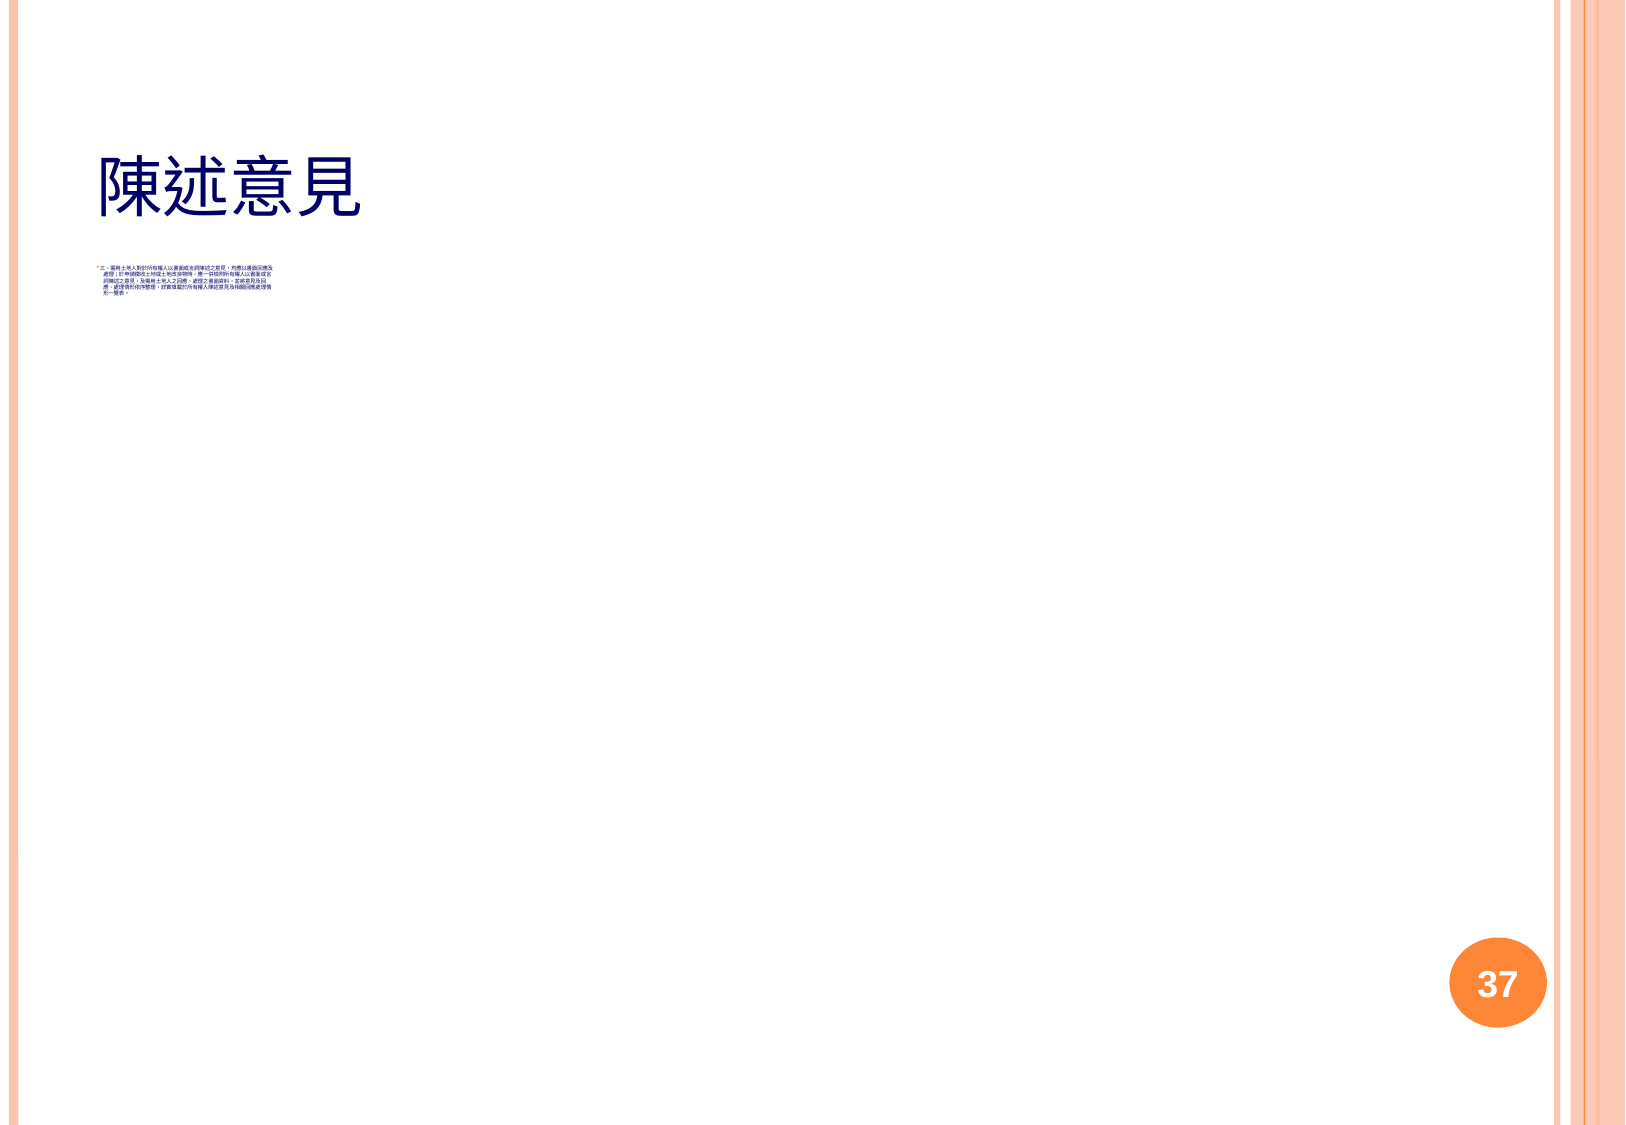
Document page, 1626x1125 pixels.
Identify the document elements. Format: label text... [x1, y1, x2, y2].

list 三、需用土地人對於所有權人以書面或言詞陳述之意見，均應以書面回應及處理；於申請徵收土地或土地改良物時，應一併檢附所有權人以書面或言詞陳述之意見，及需用土地人之回應、處理之書面資料，並將意見及回應、處理情形依序整理，詳實填載於所有權人陳述意見及相關回應處理情形一覽表。 [81, 262, 1409, 1062]
title 陳述意見 [81, 45, 1409, 233]
